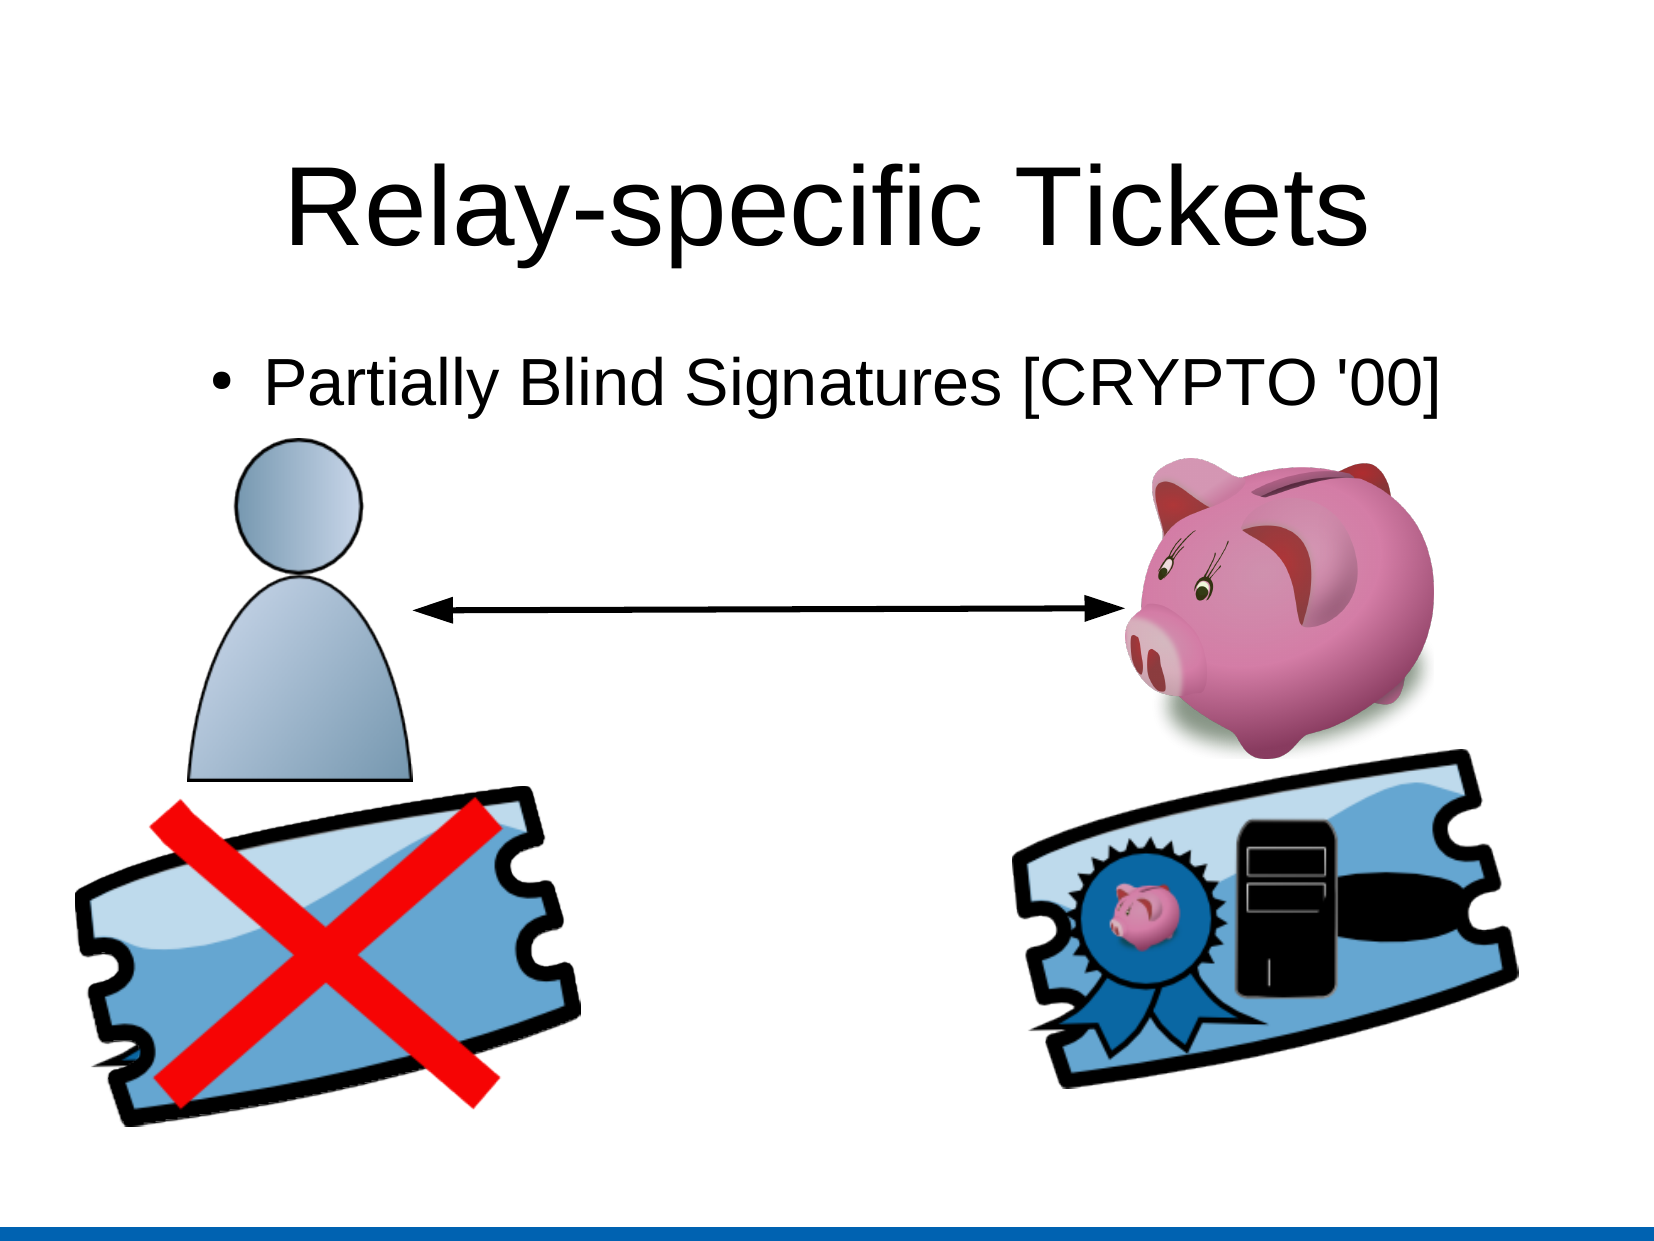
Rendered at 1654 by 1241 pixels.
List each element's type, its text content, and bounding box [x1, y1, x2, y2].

picture [75, 786, 581, 1127]
list Partially Blind Signatures [CRYPTO '00] [121, 344, 1613, 1149]
title Relay-specific Tickets [121, 102, 1533, 311]
